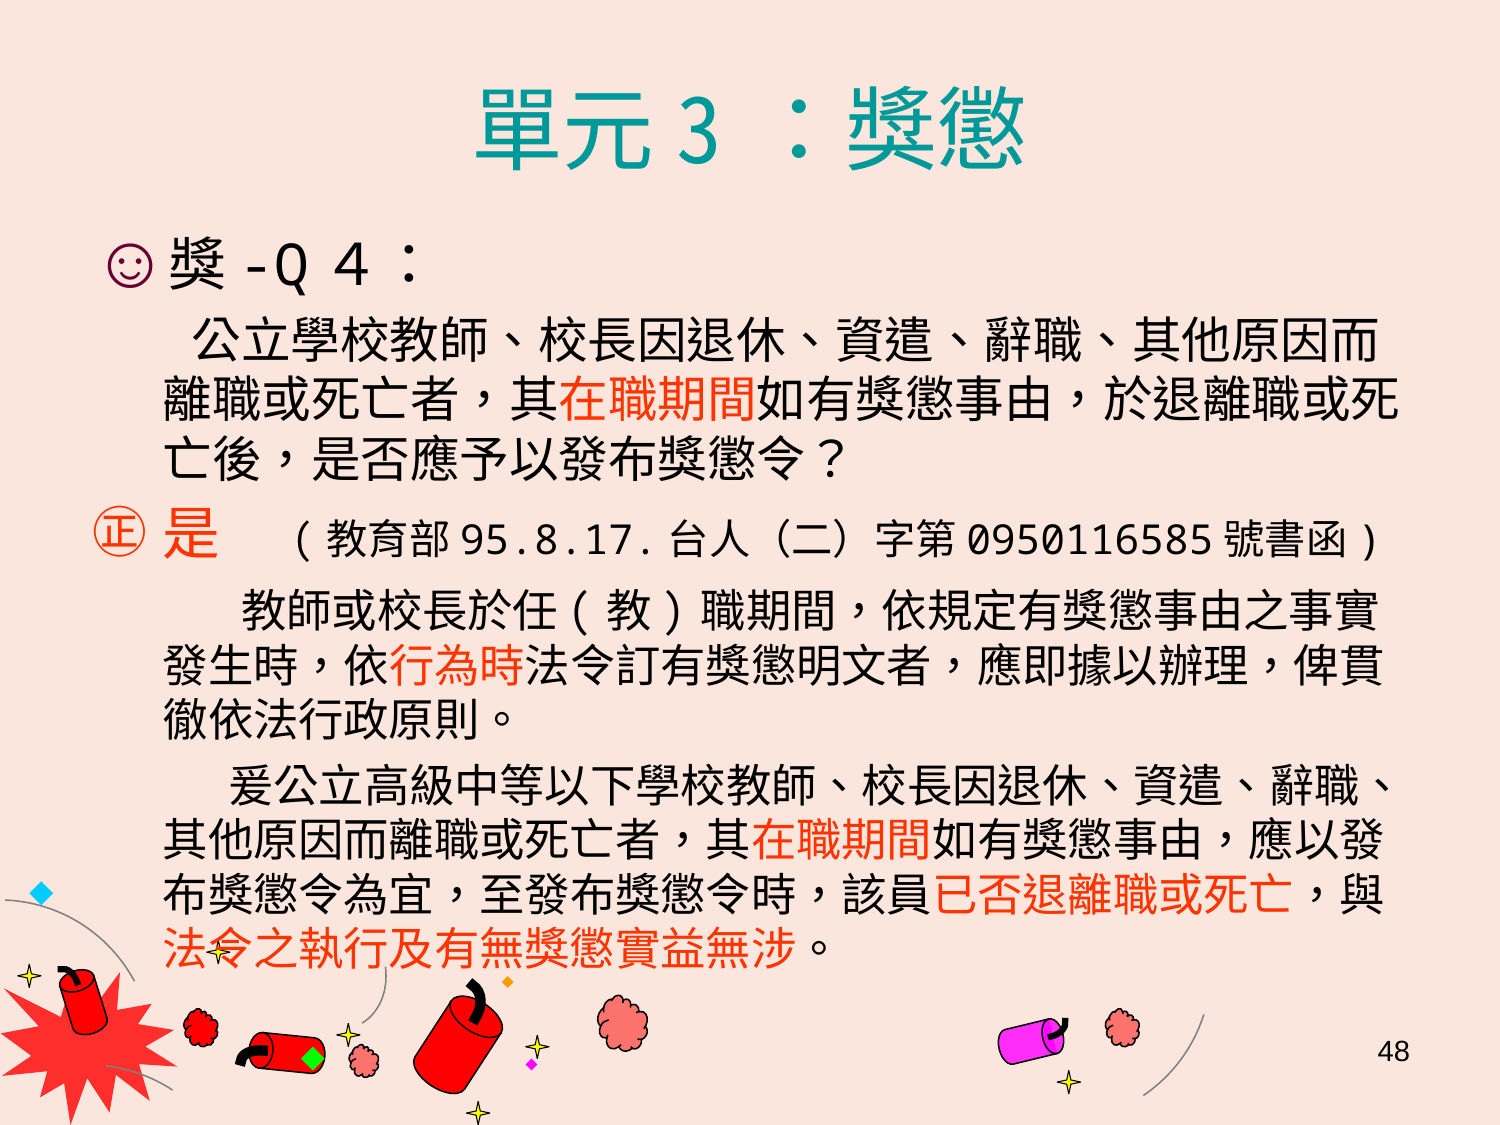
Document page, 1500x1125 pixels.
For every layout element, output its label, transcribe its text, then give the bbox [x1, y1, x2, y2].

title 單元3：獎懲 [75, 45, 1426, 209]
text_box <number> [1074, 1024, 1426, 1103]
list 獎-Q４： 公立學校教師、校長因退休、資遣、辭職、其他原因而離職或死亡者，其在職期間如有獎懲事由，於退離職或死亡後，是否應予以發布獎懲令？ 是 (教育部95.8.17.台人（二）字第0950116585號書函) 教師或校長於任(教)職期間，依規定有獎懲事由之事實發生時，依行為時法令訂有獎懲明文者，應即據以辦理，俾貫徹依法行政原則。 爰公立高級中等以下學校教師、校長因退休、資遣、辭職、其他原因而離職或死亡者，其在職期間如有獎懲事由，應以發布獎懲令為宜，至發布獎懲令時，該員已否退離職或死亡，與法令之執行及有無獎懲實益無涉。 [75, 220, 1426, 988]
